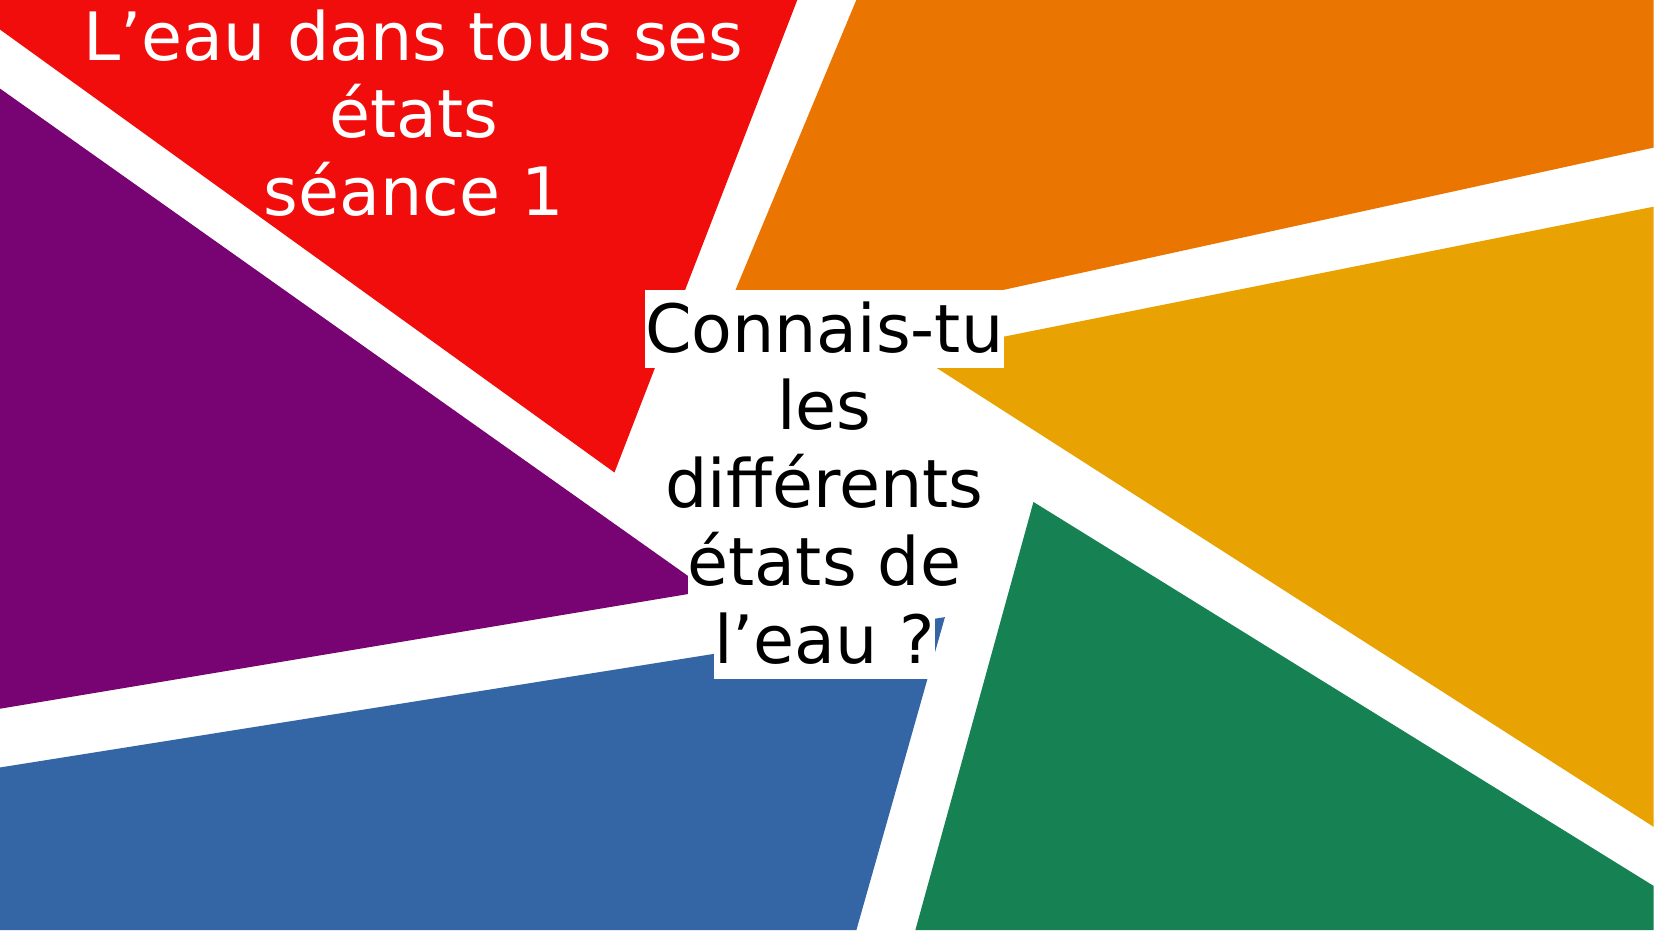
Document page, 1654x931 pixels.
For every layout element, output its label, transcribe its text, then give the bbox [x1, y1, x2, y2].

subtitle Connais-tu les différents états de l’eau ? [614, 290, 1035, 680]
title L’eau dans tous ses états séance 1 [82, 0, 746, 232]
